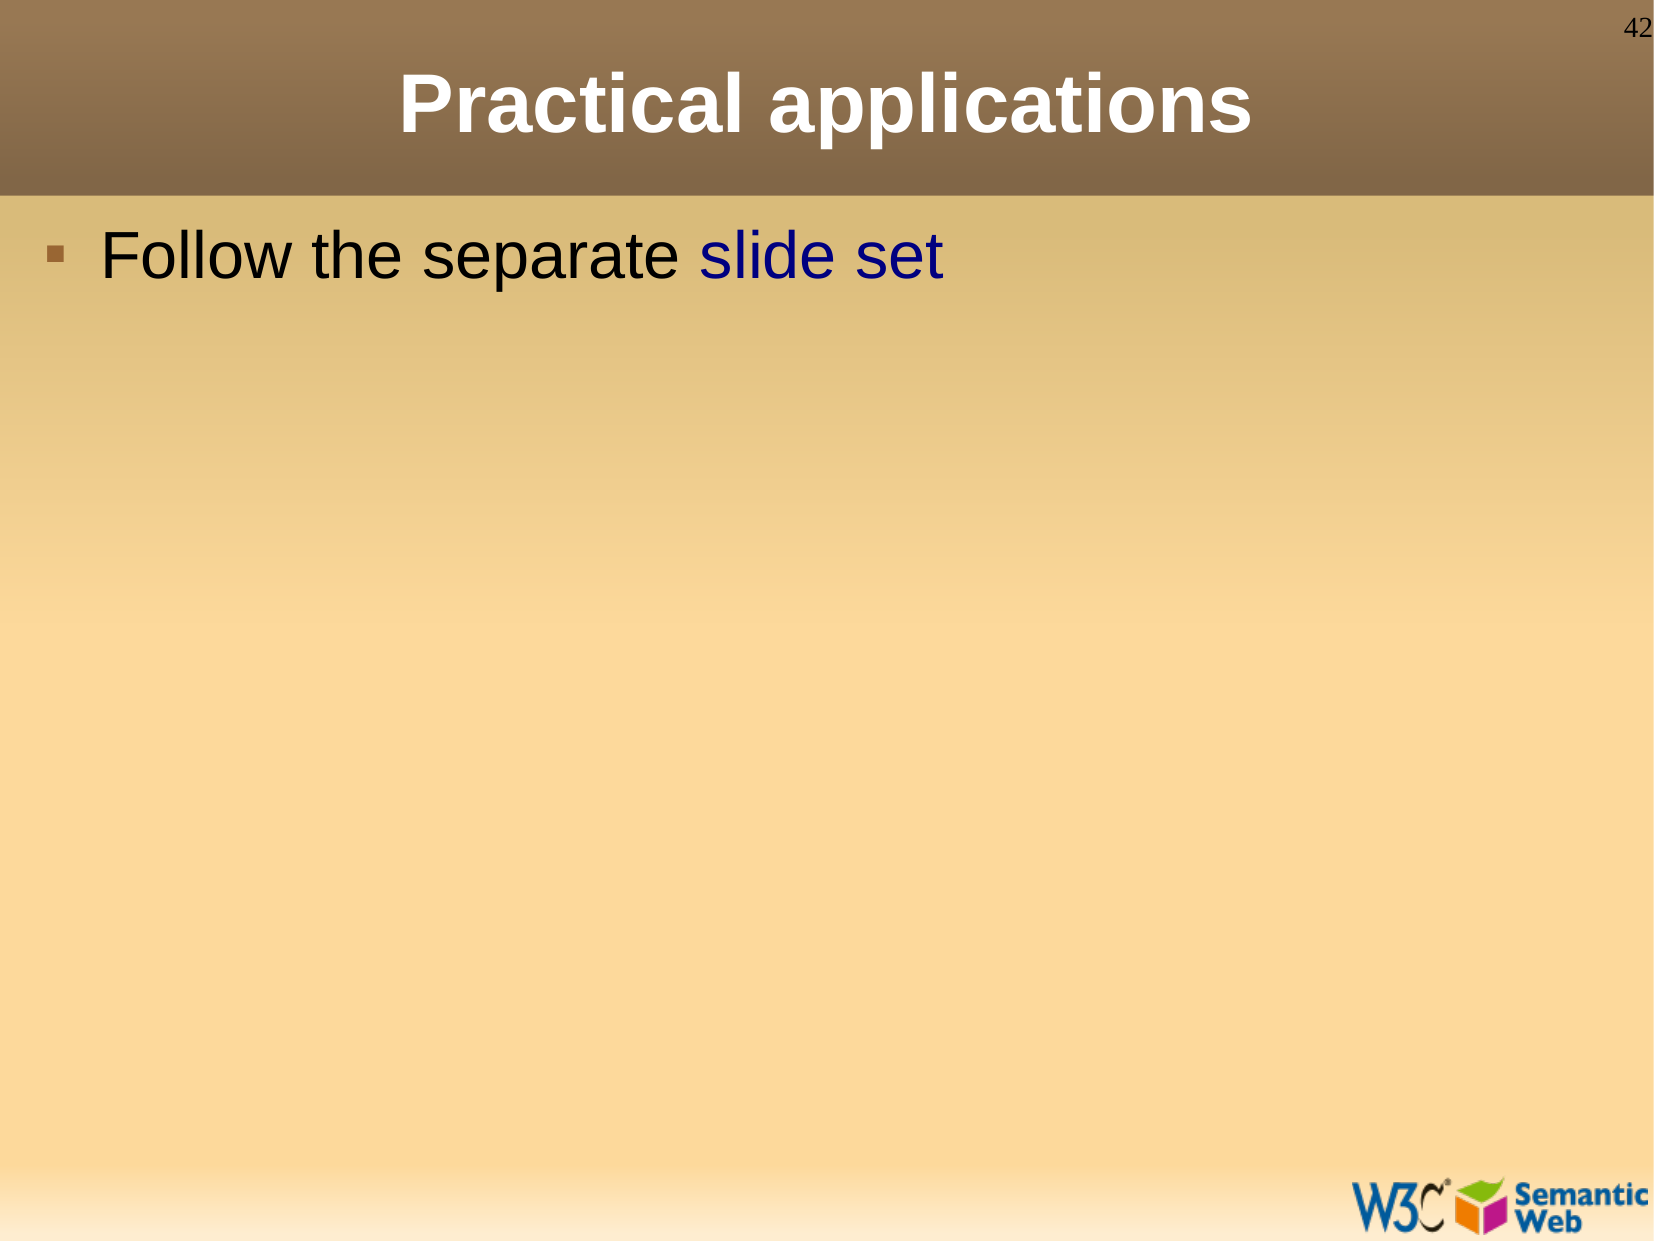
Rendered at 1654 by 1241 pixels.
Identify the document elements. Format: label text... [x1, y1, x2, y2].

picture [0, 208, 1654, 1241]
title Practical applications [0, 0, 1654, 208]
list Follow the separate slide set [29, 218, 1624, 1205]
